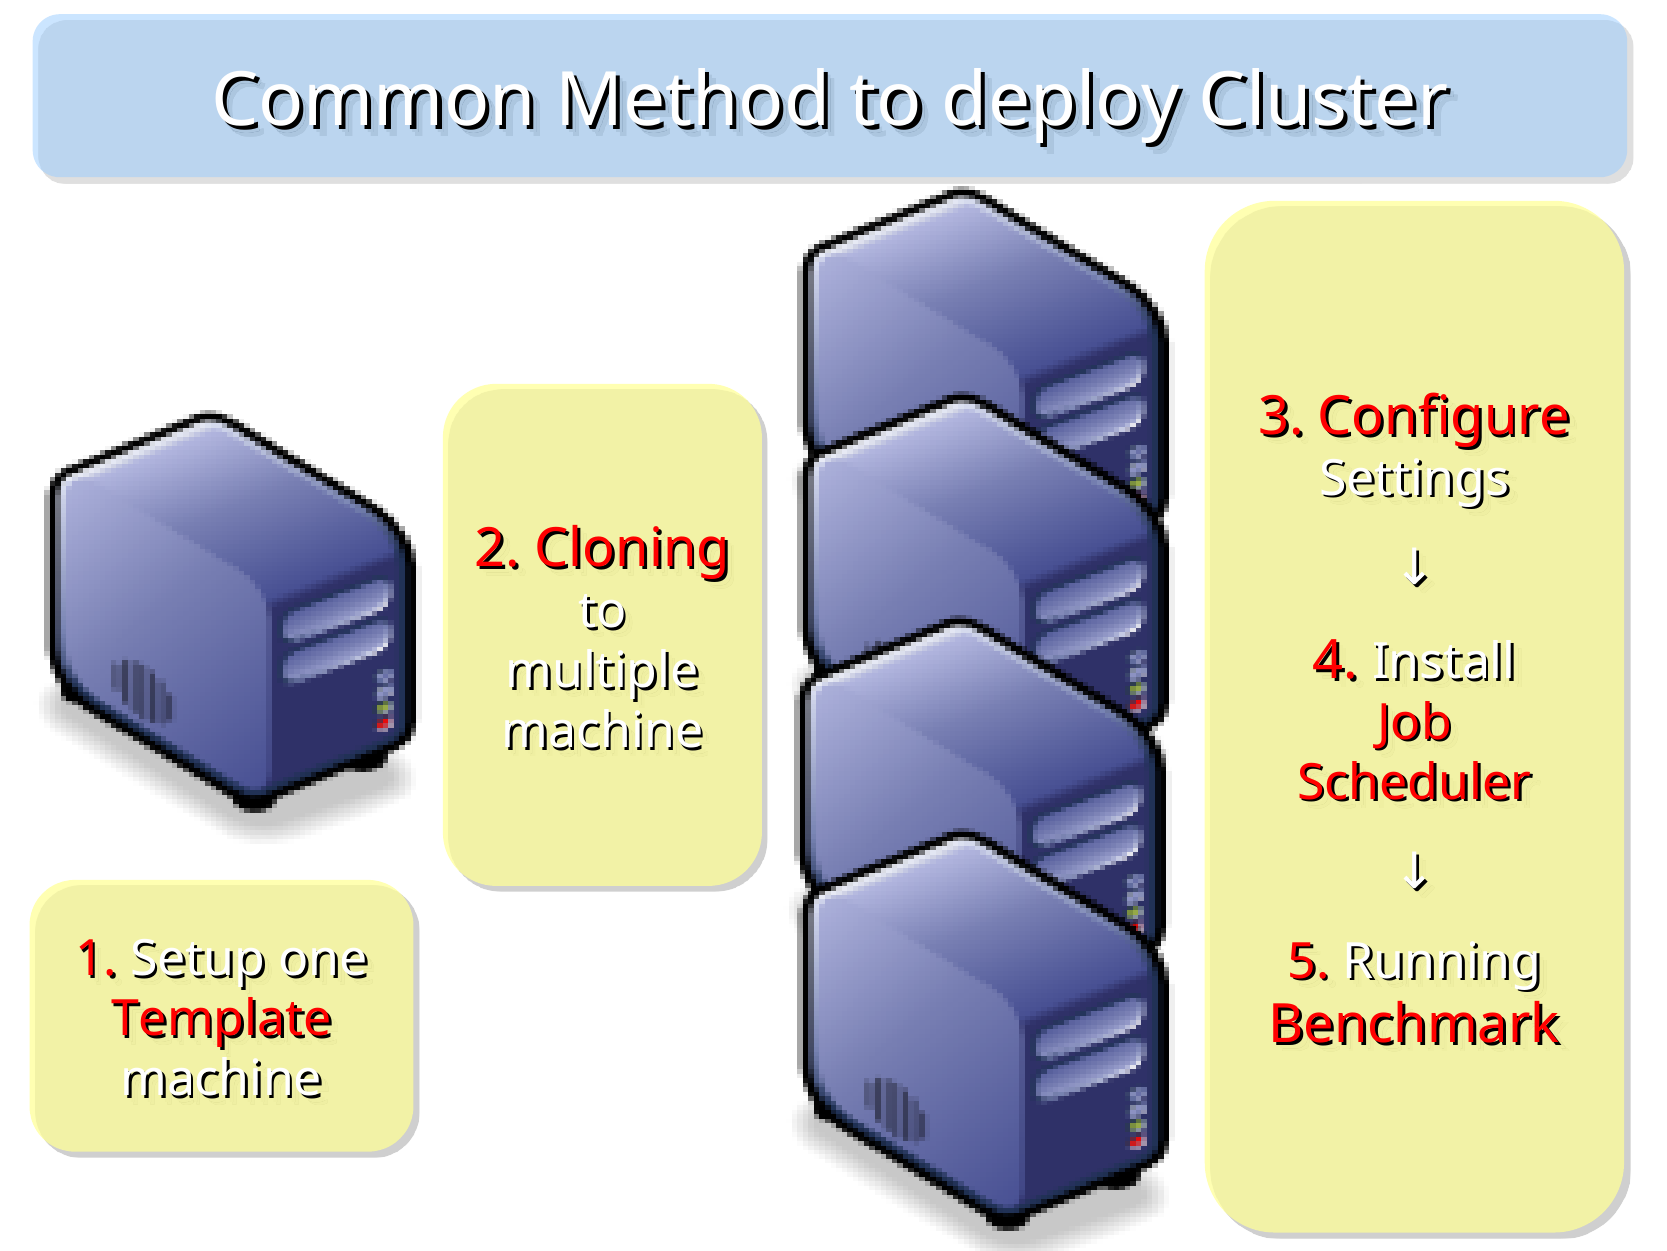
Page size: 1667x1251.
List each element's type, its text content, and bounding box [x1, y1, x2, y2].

text_box 3. Configure Settings ↓ 4. Install Job Scheduler ↓ 5. Running Benchmark [1204, 200, 1625, 1233]
picture [767, 173, 1214, 1251]
text_box 1. Setup one Template machine [29, 879, 414, 1152]
picture [17, 397, 461, 898]
text_box 2. Cloning to multiple machine [442, 383, 762, 886]
text_box Common Method to deploy Cluster [32, 14, 1628, 178]
